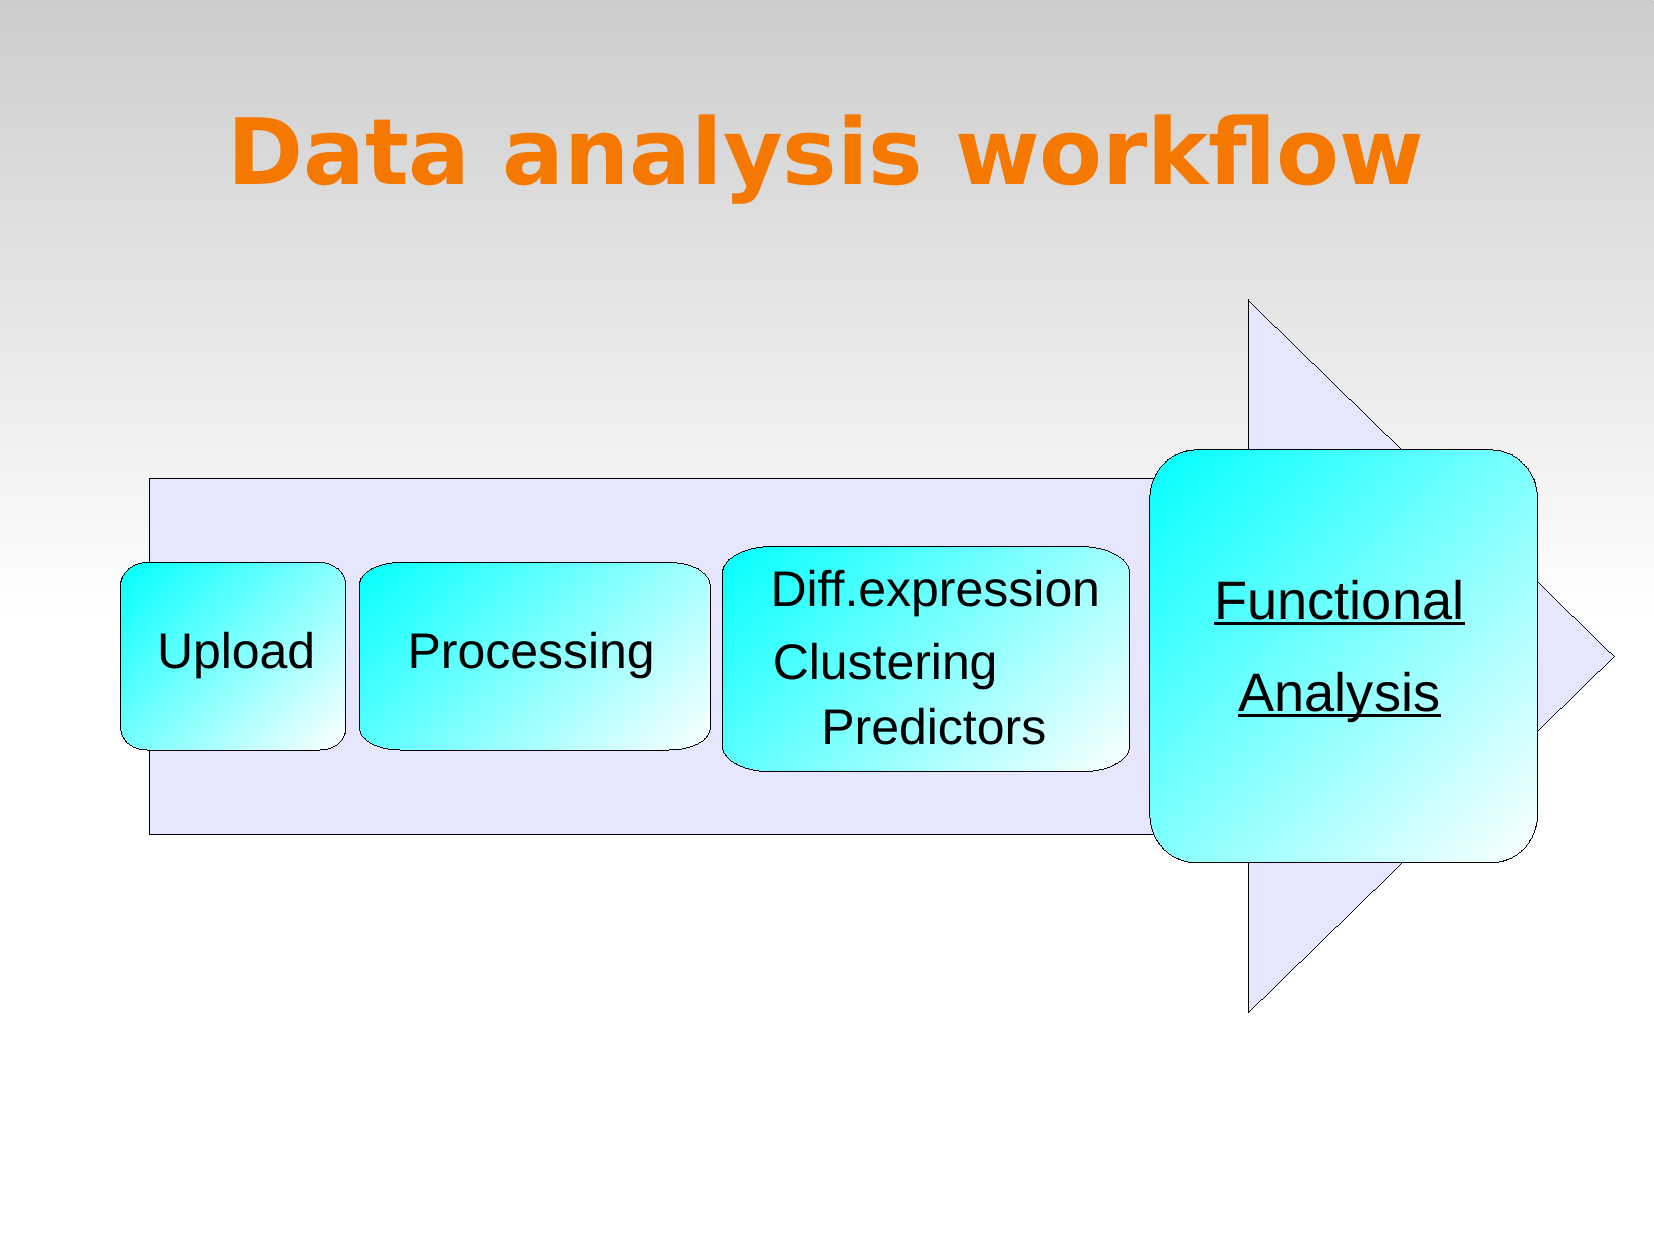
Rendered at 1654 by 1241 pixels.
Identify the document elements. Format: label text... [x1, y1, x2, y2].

text_box Clustering [744, 626, 1082, 704]
text_box Processing [392, 615, 670, 688]
text_box Diff.expression [741, 553, 1116, 626]
title Data analysis workflow [82, 56, 1571, 250]
text_box Predictors [792, 704, 1062, 763]
text_box Functional Analysis [1199, 562, 1480, 731]
text_box [120, 299, 1615, 1013]
text_box Upload [142, 615, 330, 688]
